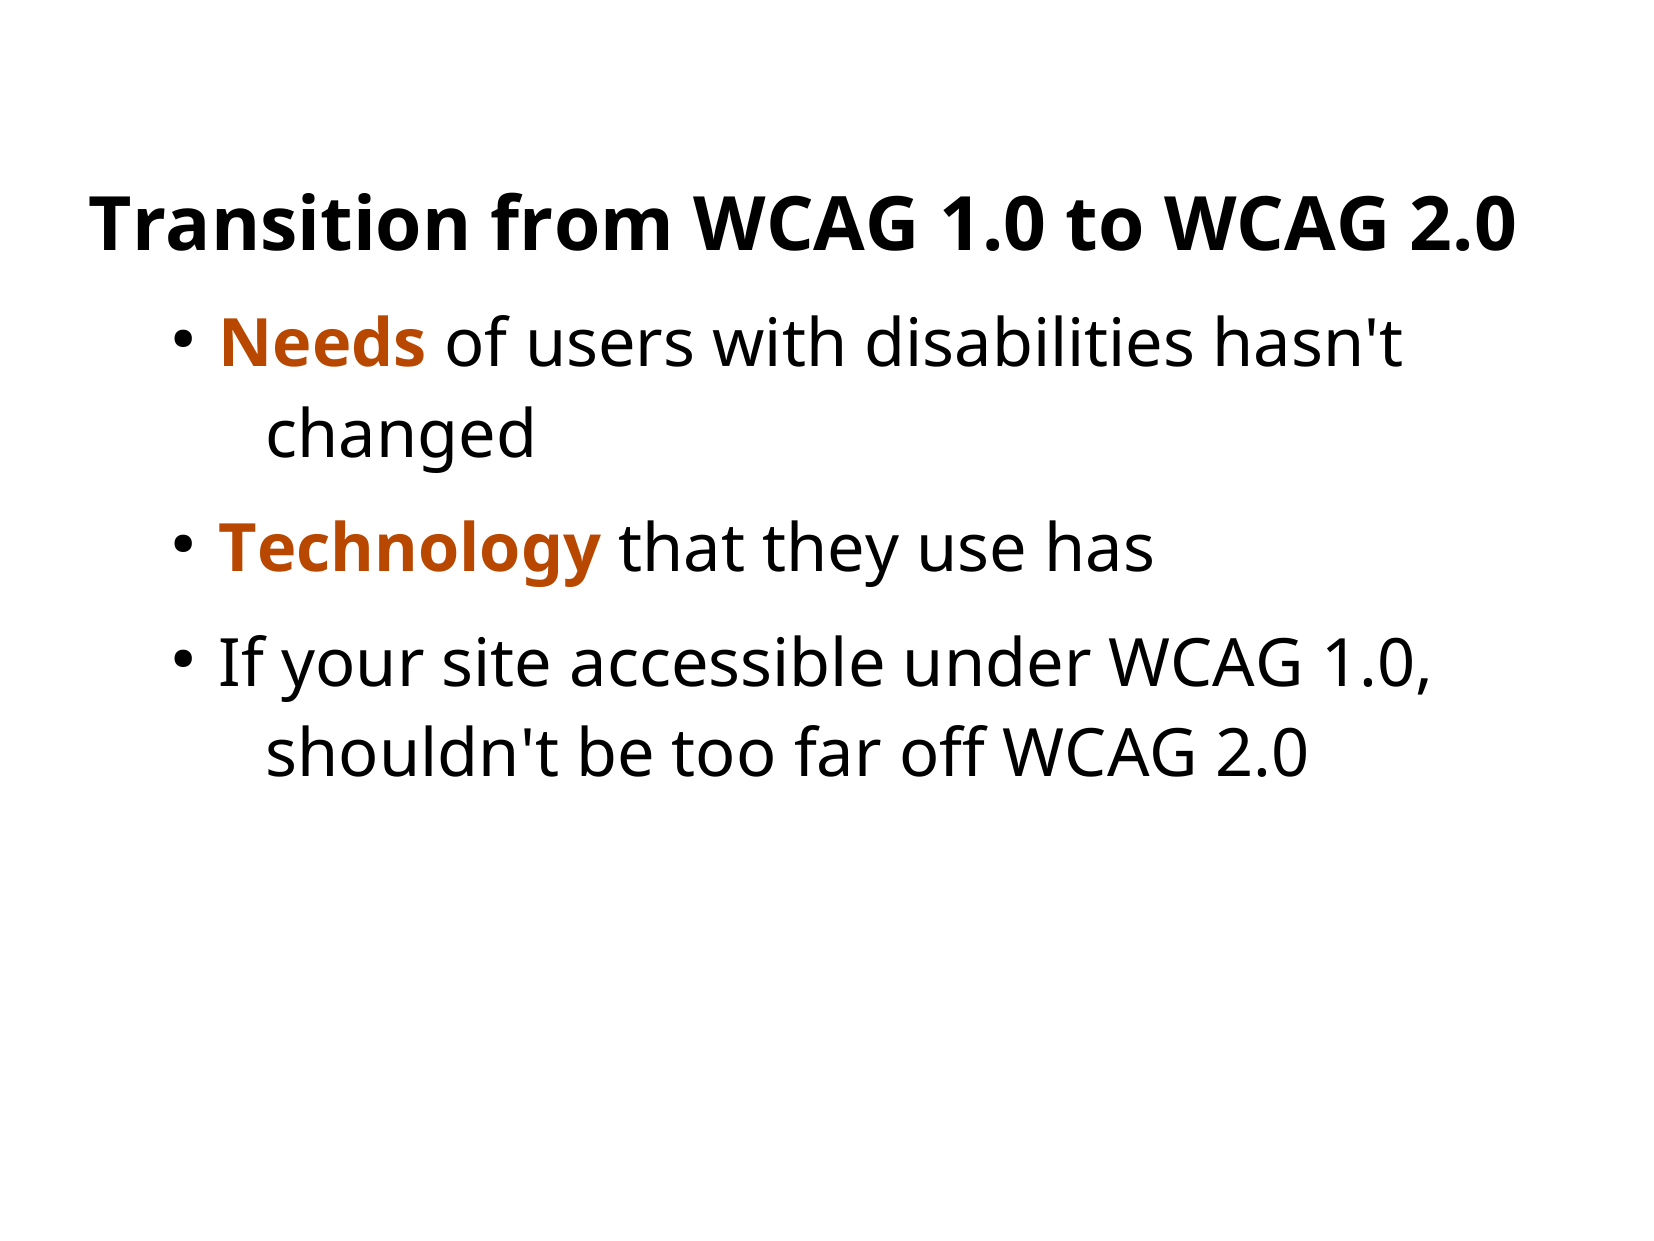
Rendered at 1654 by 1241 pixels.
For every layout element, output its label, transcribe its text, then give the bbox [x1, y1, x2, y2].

list Needs of users with disabilities hasn't changed Technology that they use has If your site accessible under WCAG 1.0, shouldn't be too far off WCAG 2.0 [88, 295, 1565, 1137]
title Transition from WCAG 1.0 to WCAG 2.0 [88, 176, 1565, 267]
